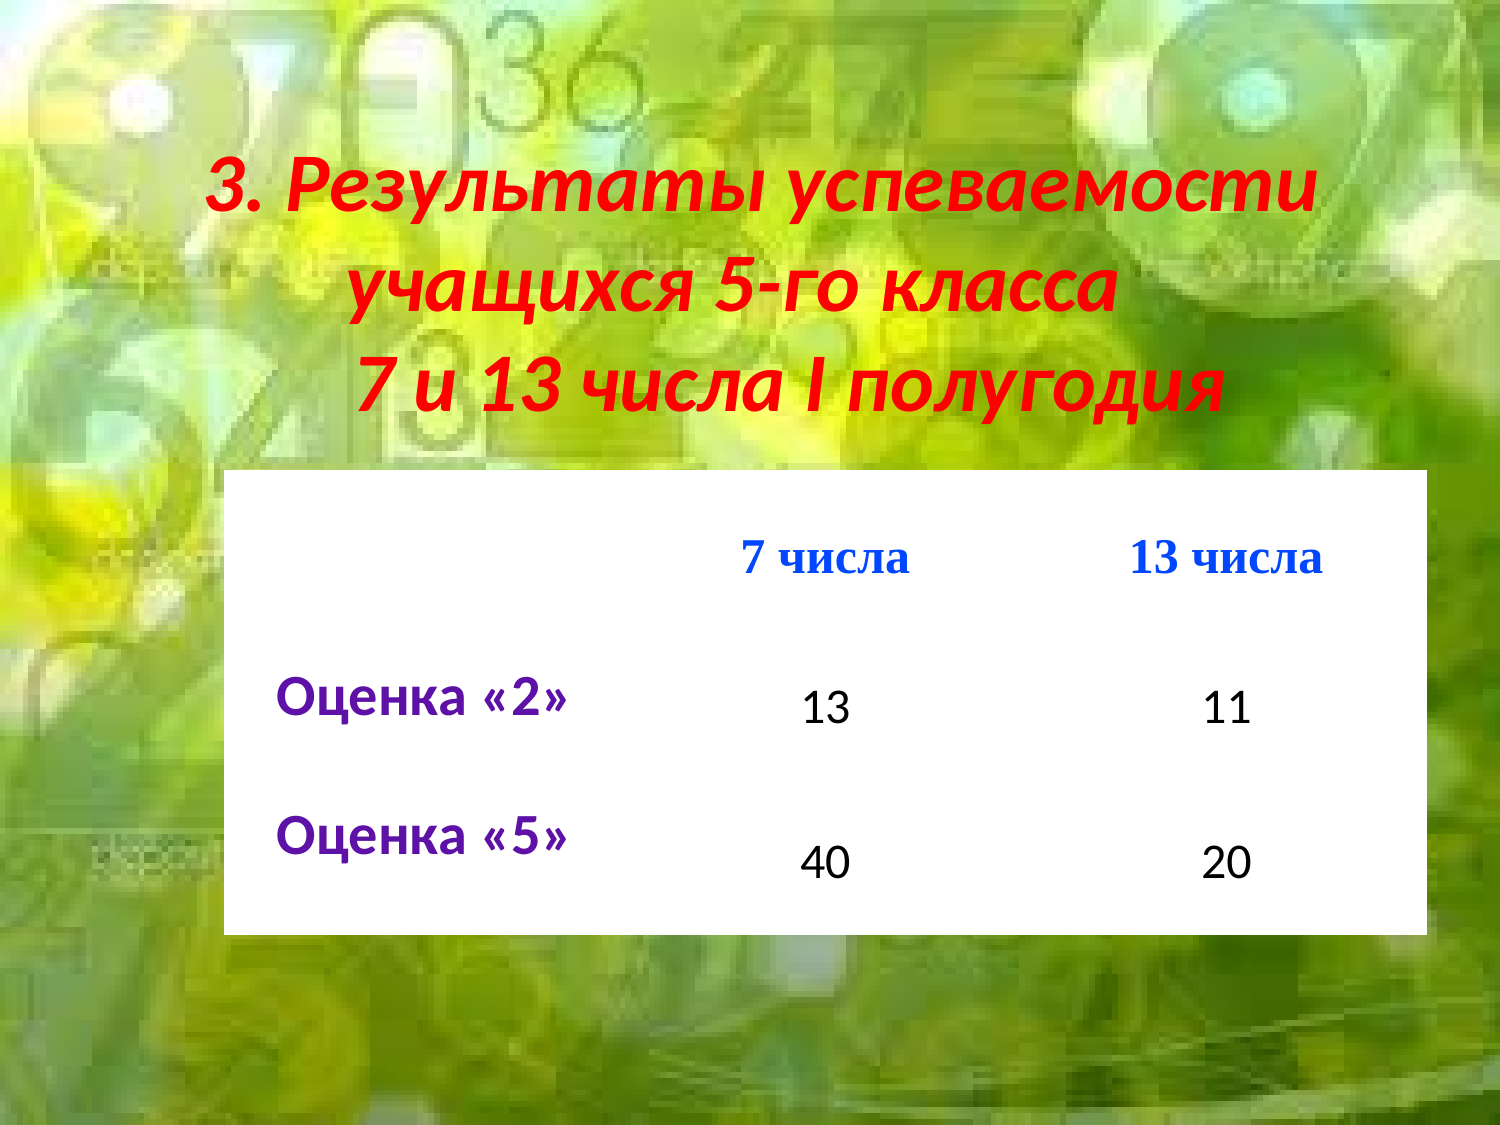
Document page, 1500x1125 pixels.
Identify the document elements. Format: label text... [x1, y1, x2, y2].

table_cell 11 [1026, 643, 1427, 779]
table_header 7 числа [625, 470, 1026, 643]
table_cell 13 [625, 643, 1026, 779]
picture [0, 0, 1500, 1125]
list [76, 255, 1427, 998]
table_cell 20 [1026, 779, 1427, 935]
table_cell Оценка «5» [224, 779, 625, 935]
title 3. Результаты успеваемости учащихся 5-го класса 7 и 13 числа I полугодия [76, 120, 1427, 255]
table_cell Оценка «2» [224, 643, 625, 779]
table_header [224, 470, 625, 643]
table_header 13 числа [1026, 470, 1427, 643]
table_cell 40 [625, 779, 1026, 935]
